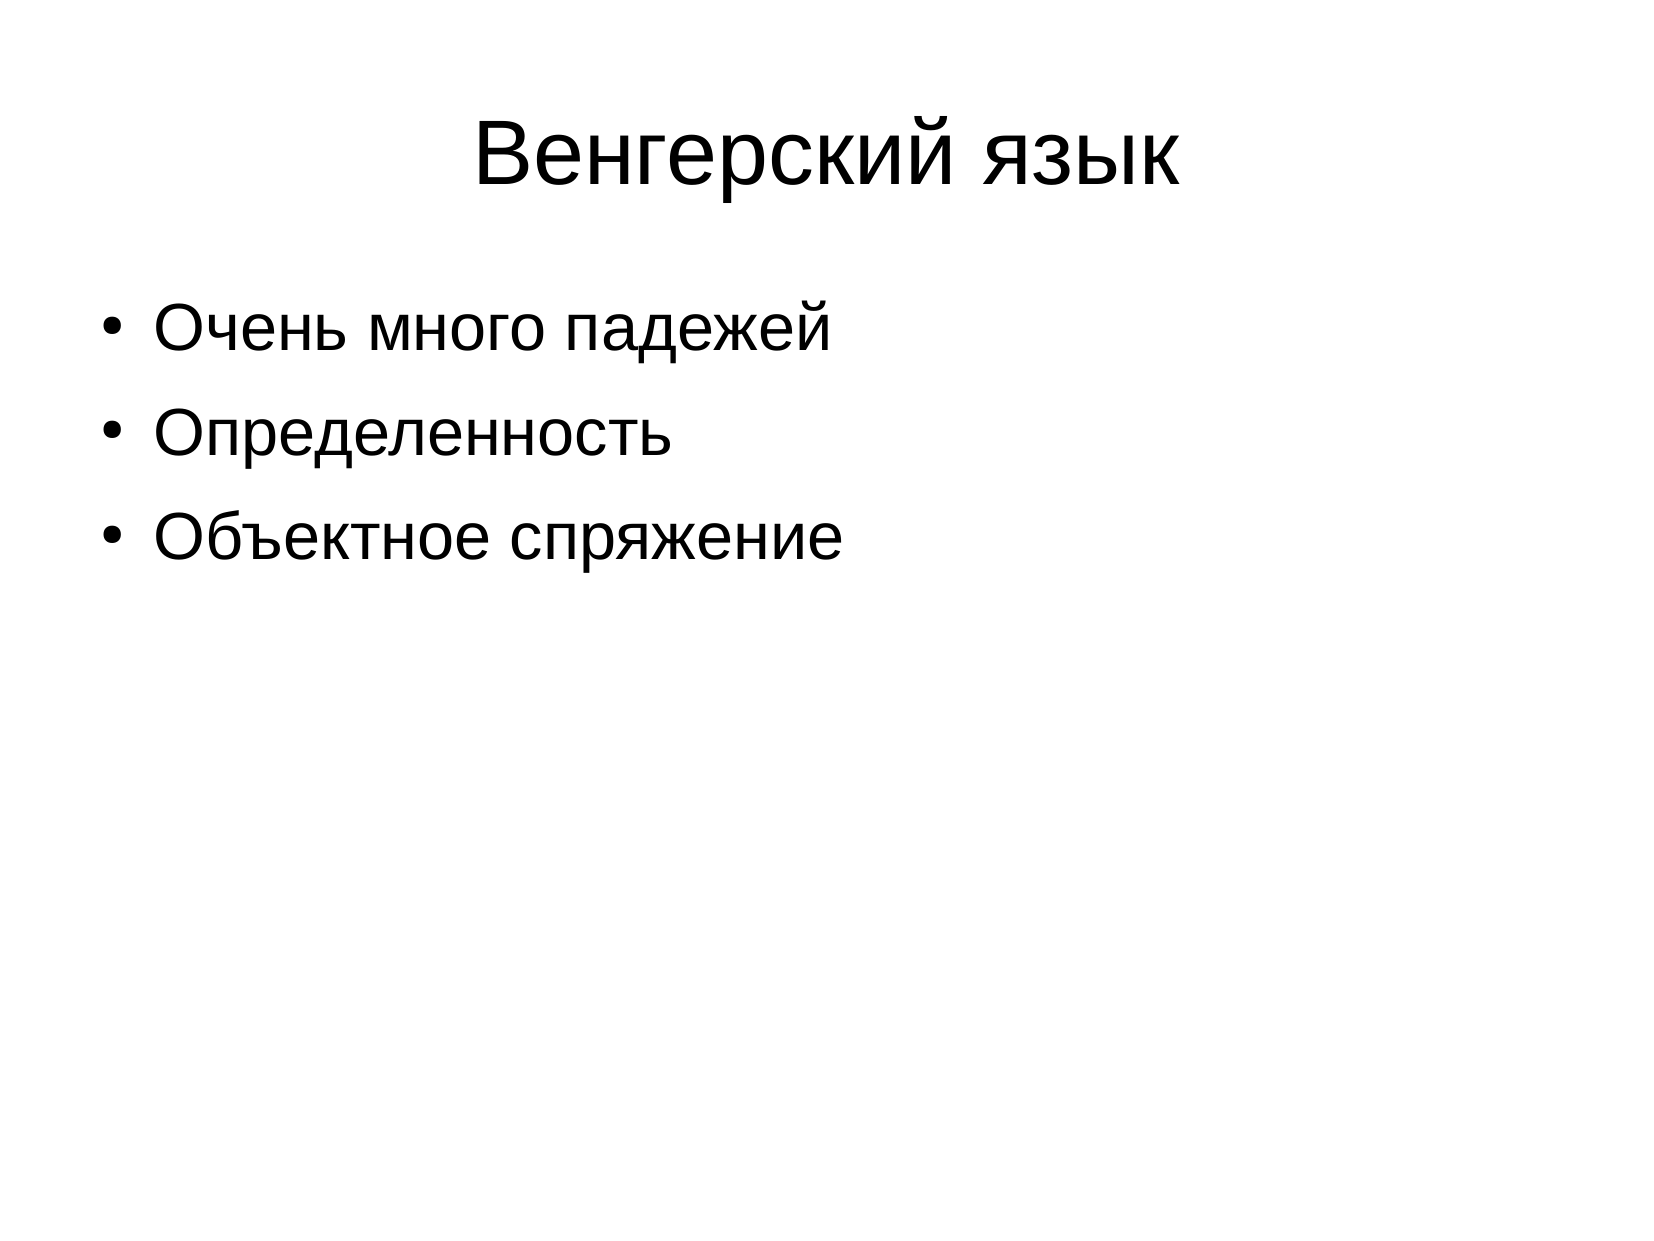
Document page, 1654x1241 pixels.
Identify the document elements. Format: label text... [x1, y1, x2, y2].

list Очень много падежей Определенность Объектное спряжение [82, 290, 1571, 1109]
title Венгерский язык [82, 49, 1571, 257]
